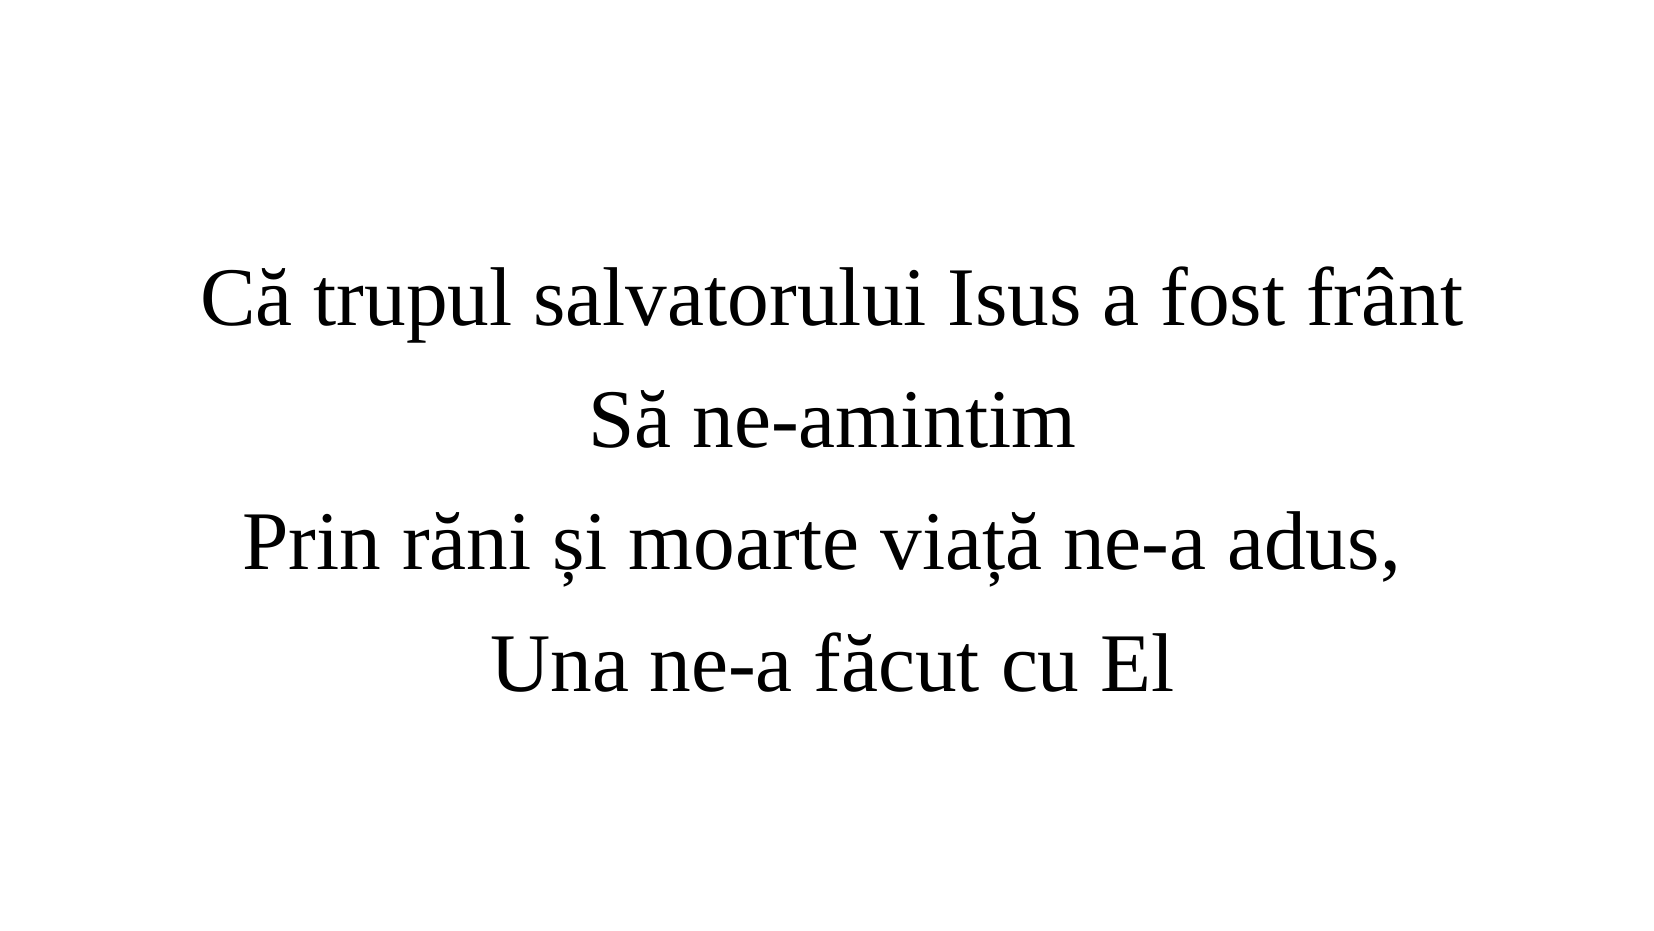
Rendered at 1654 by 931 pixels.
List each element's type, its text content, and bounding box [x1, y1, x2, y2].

subtitle Că trupul salvatorului Isus a fost frânt Să ne-amintim Prin răni și moarte viață ne-a adus, Una ne-a făcut cu El [141, 238, 1524, 713]
